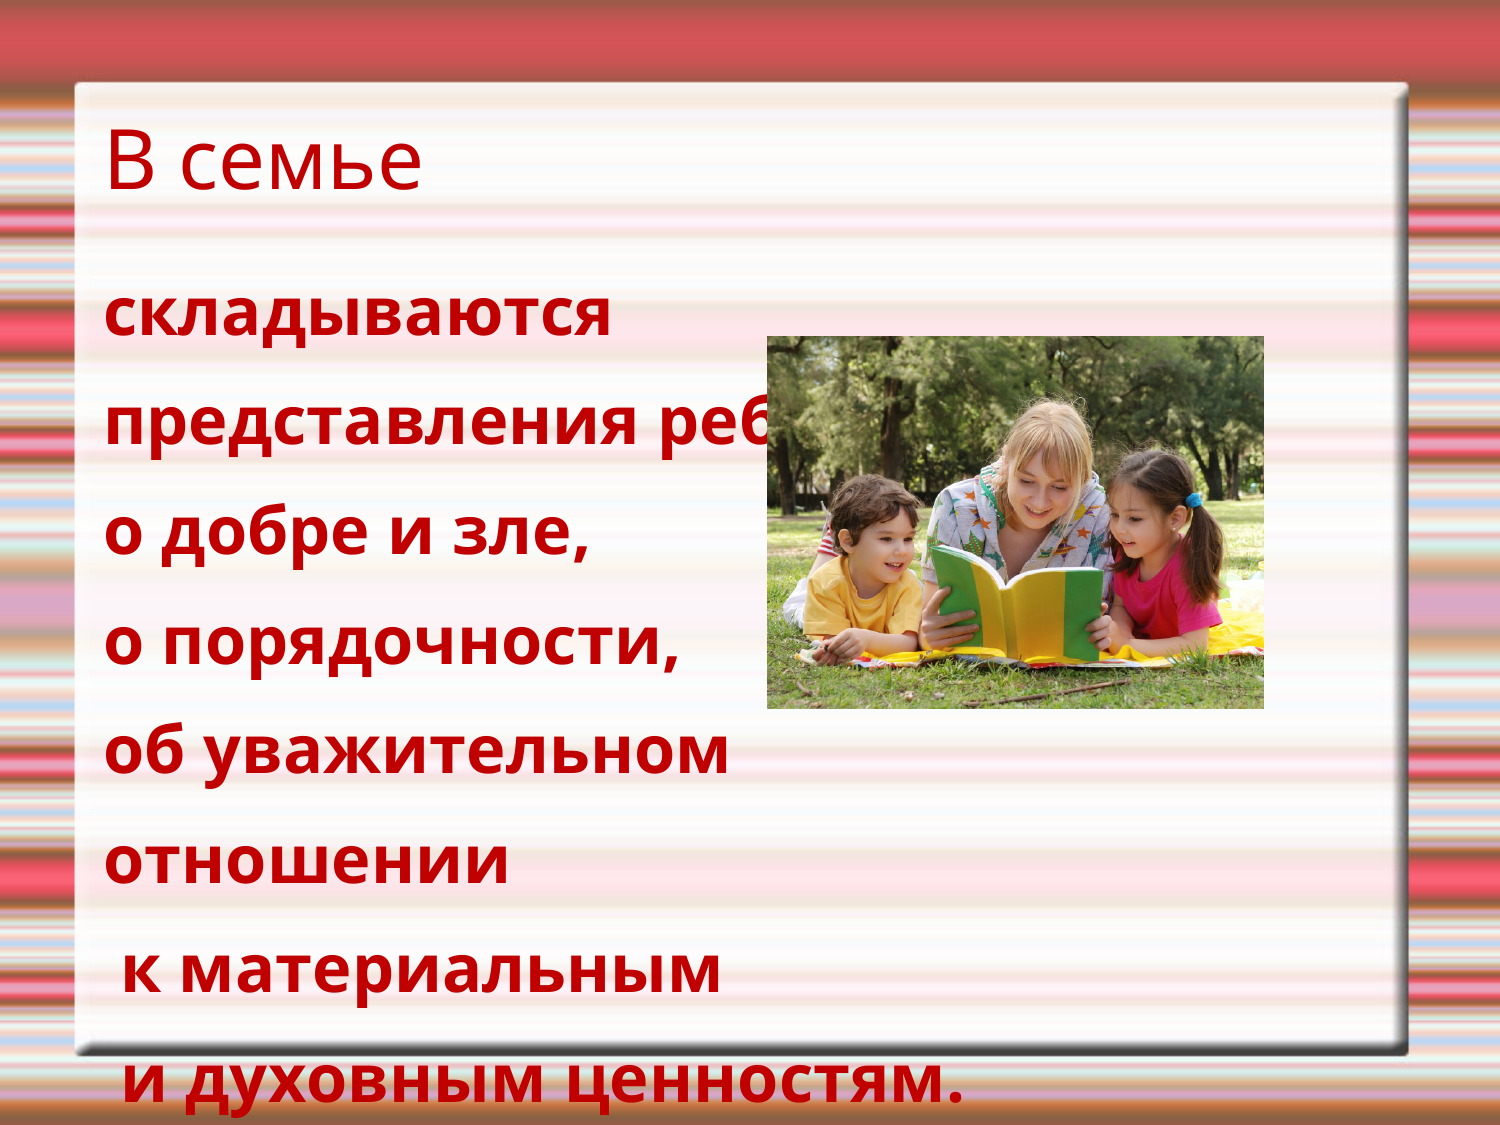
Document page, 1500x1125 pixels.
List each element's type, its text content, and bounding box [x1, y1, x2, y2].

picture [0, 0, 1500, 1125]
title В семье [88, 98, 1500, 237]
list складываются представления ребенка о добре и зле, о порядочности, об уважительном отношении к материальным и духовным ценностям. [88, 261, 1500, 1004]
picture [767, 336, 1264, 709]
